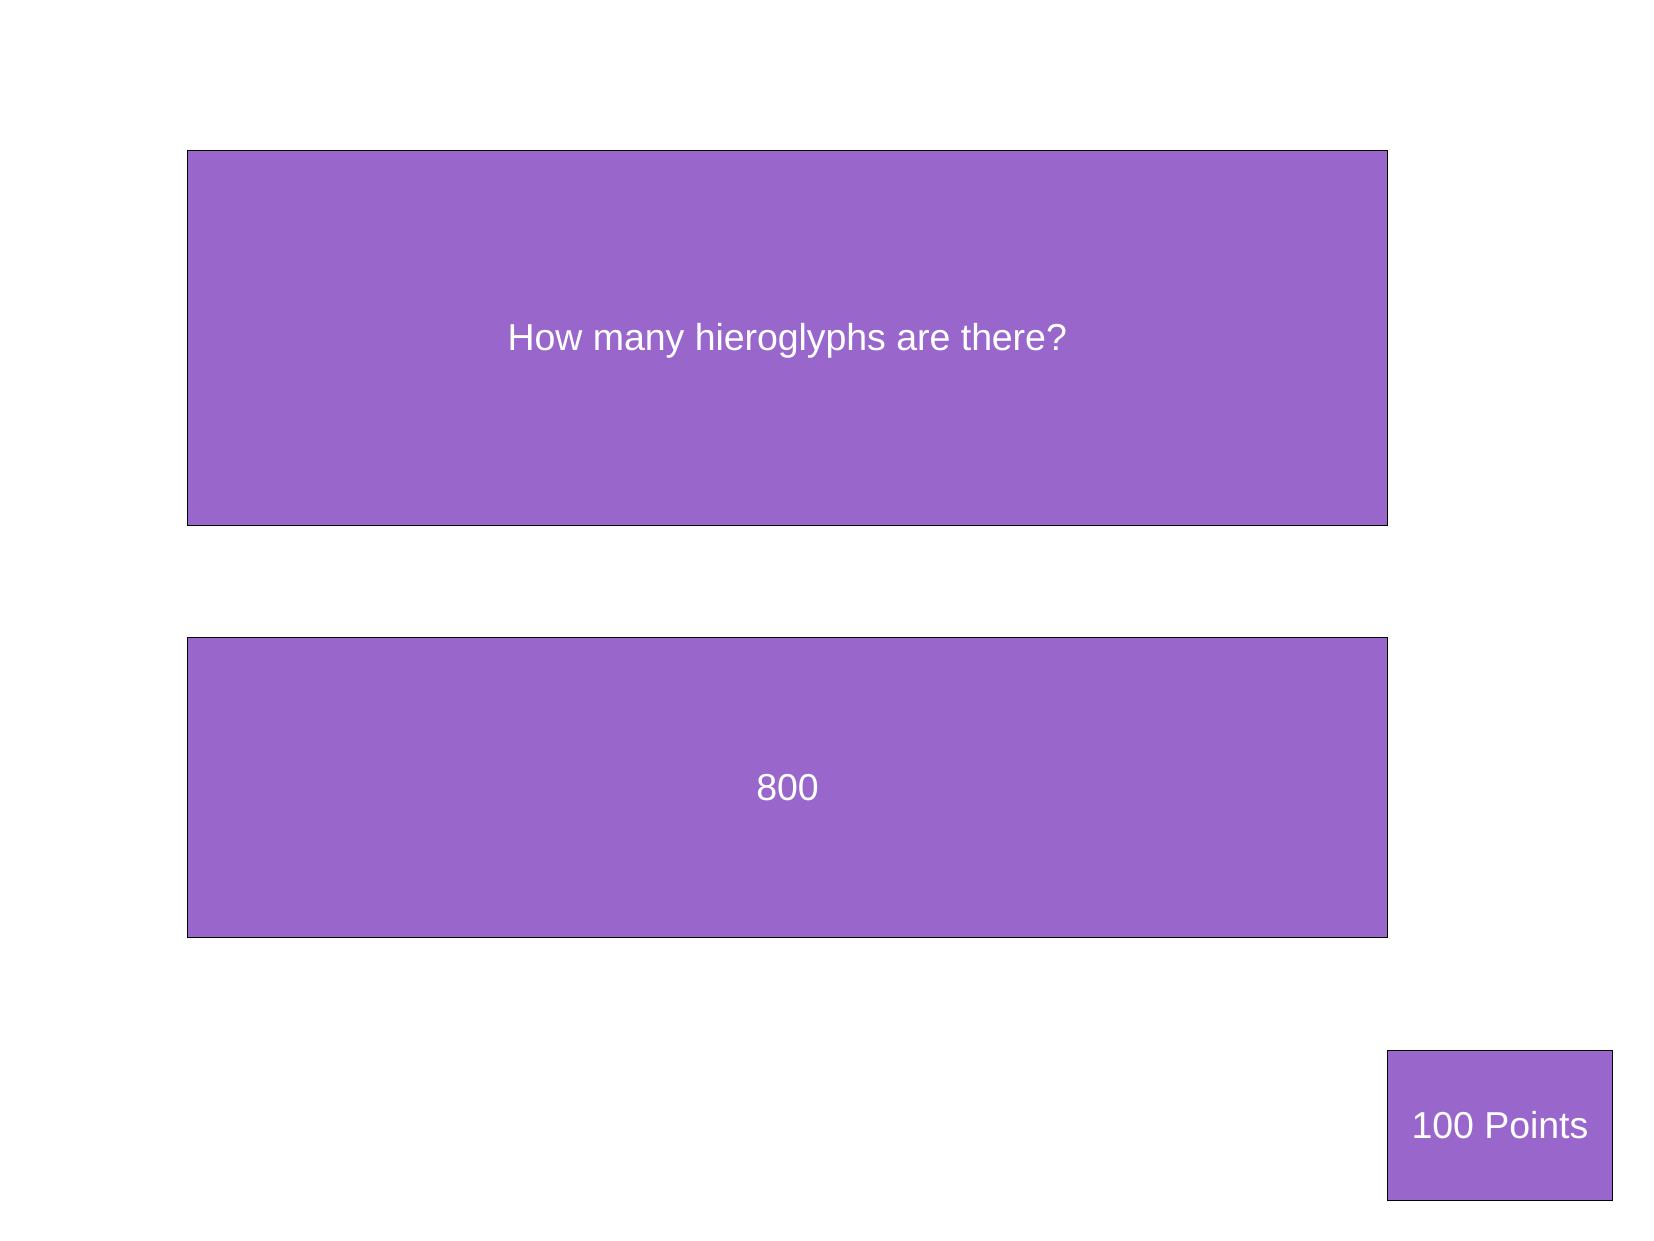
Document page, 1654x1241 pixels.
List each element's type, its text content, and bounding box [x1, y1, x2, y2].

text_box How many hieroglyphs are there? [187, 150, 1388, 526]
text_box 800 [187, 637, 1388, 938]
text_box 100 Points [1387, 1050, 1613, 1201]
